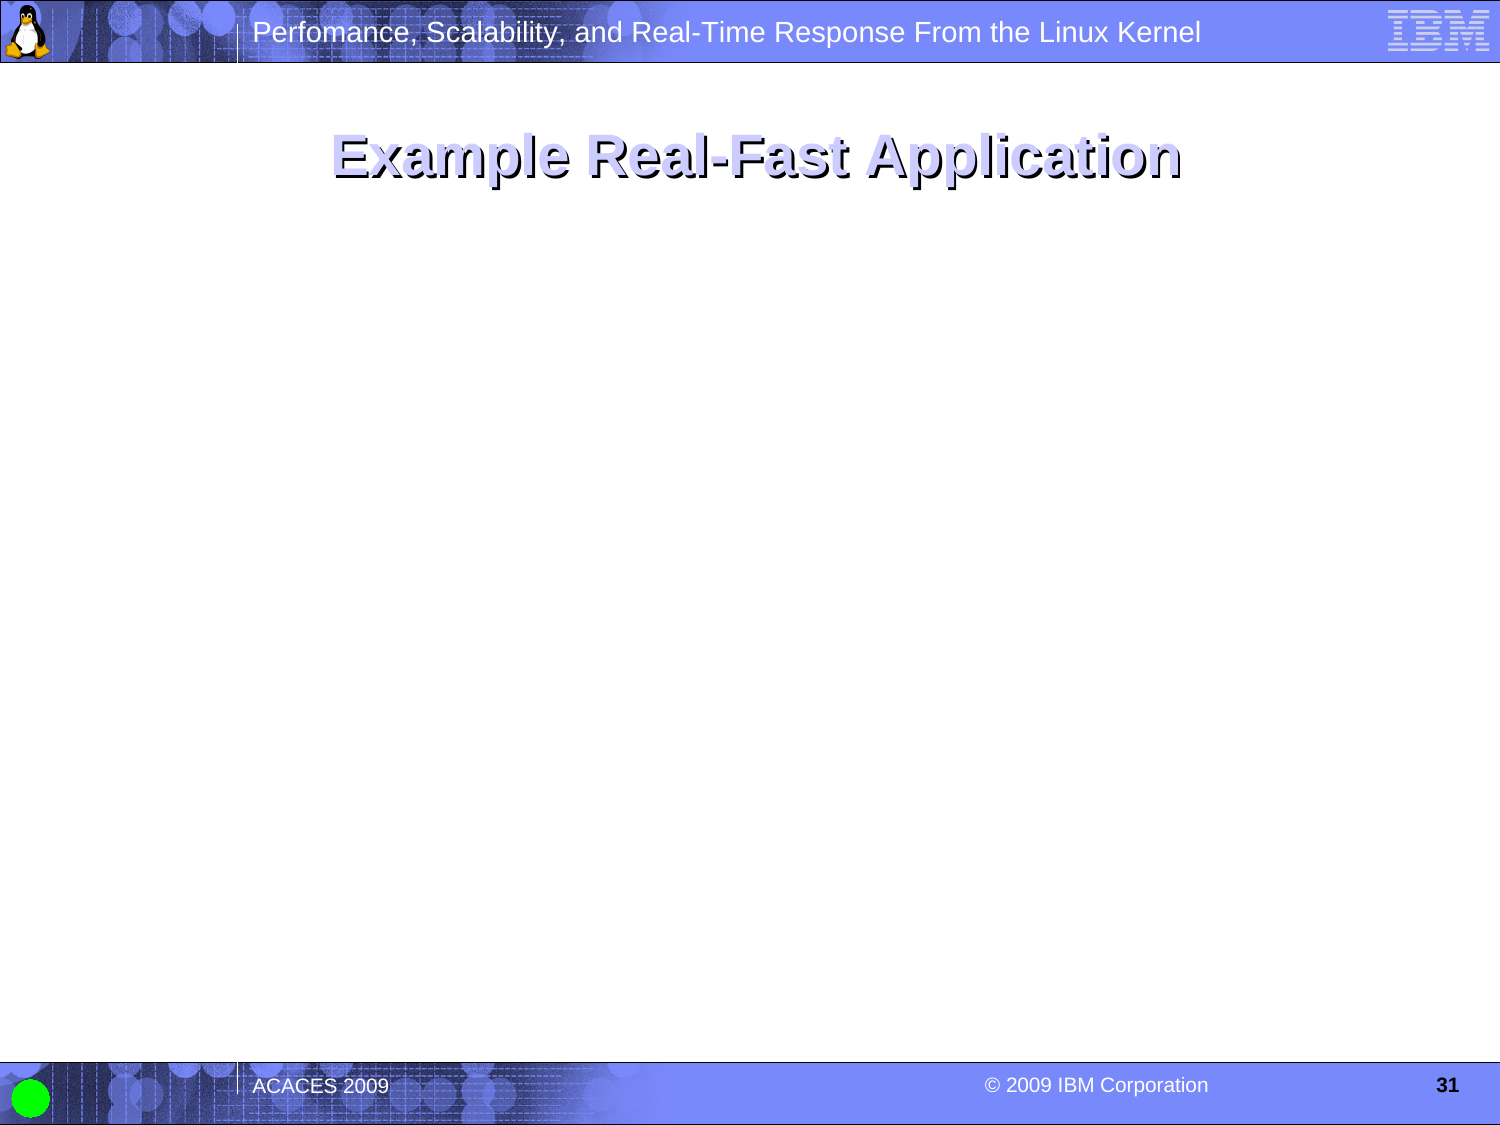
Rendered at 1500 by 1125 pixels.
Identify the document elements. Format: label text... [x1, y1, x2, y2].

picture [0, 1063, 1500, 1124]
title Example Real-Fast Application [79, 124, 1433, 192]
picture [1, 1, 1500, 62]
text_box [11, 1079, 50, 1118]
